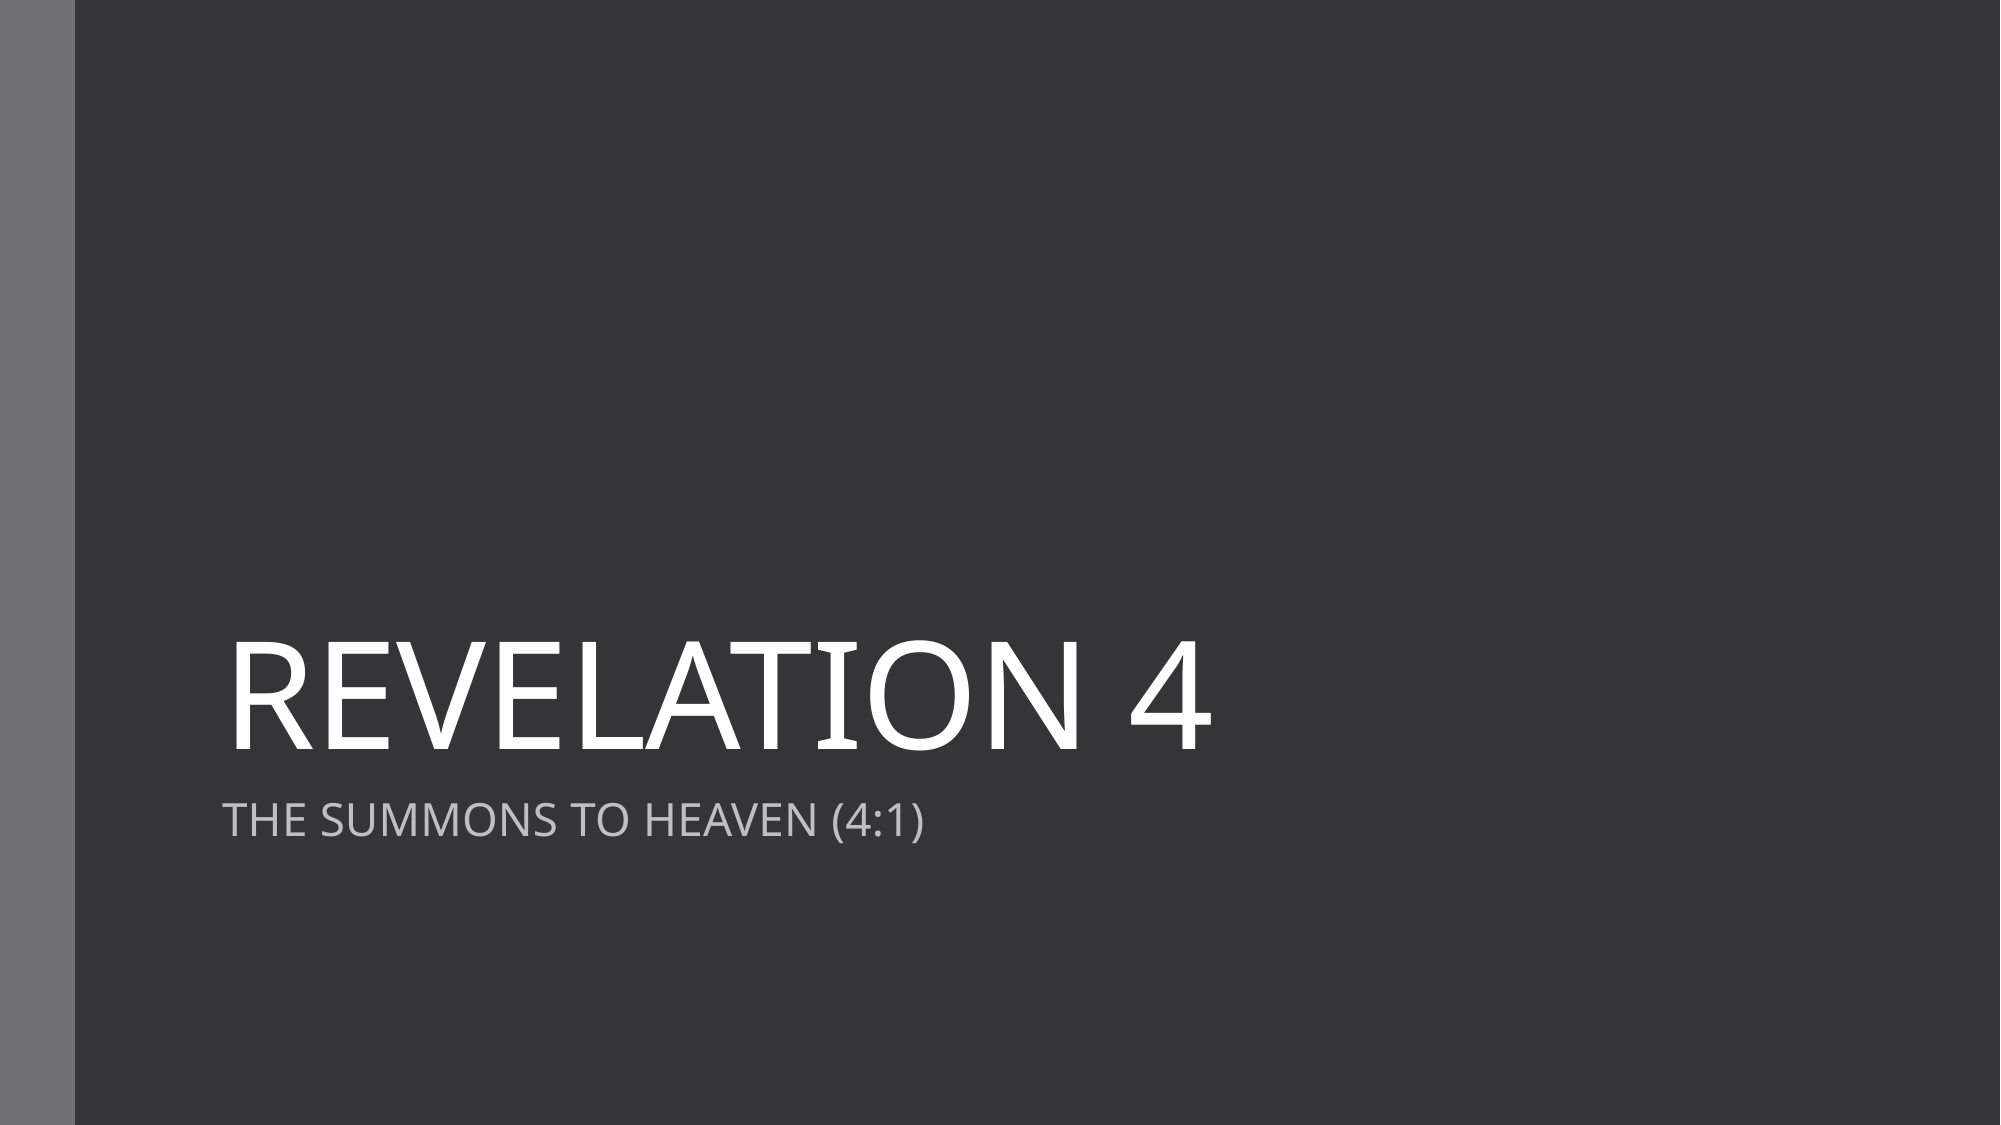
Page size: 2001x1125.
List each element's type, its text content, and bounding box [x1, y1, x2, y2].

subtitle THE SUMMONS TO HEAVEN (4:1) [206, 787, 1752, 1066]
title REVELATION 4 [206, 124, 1752, 787]
